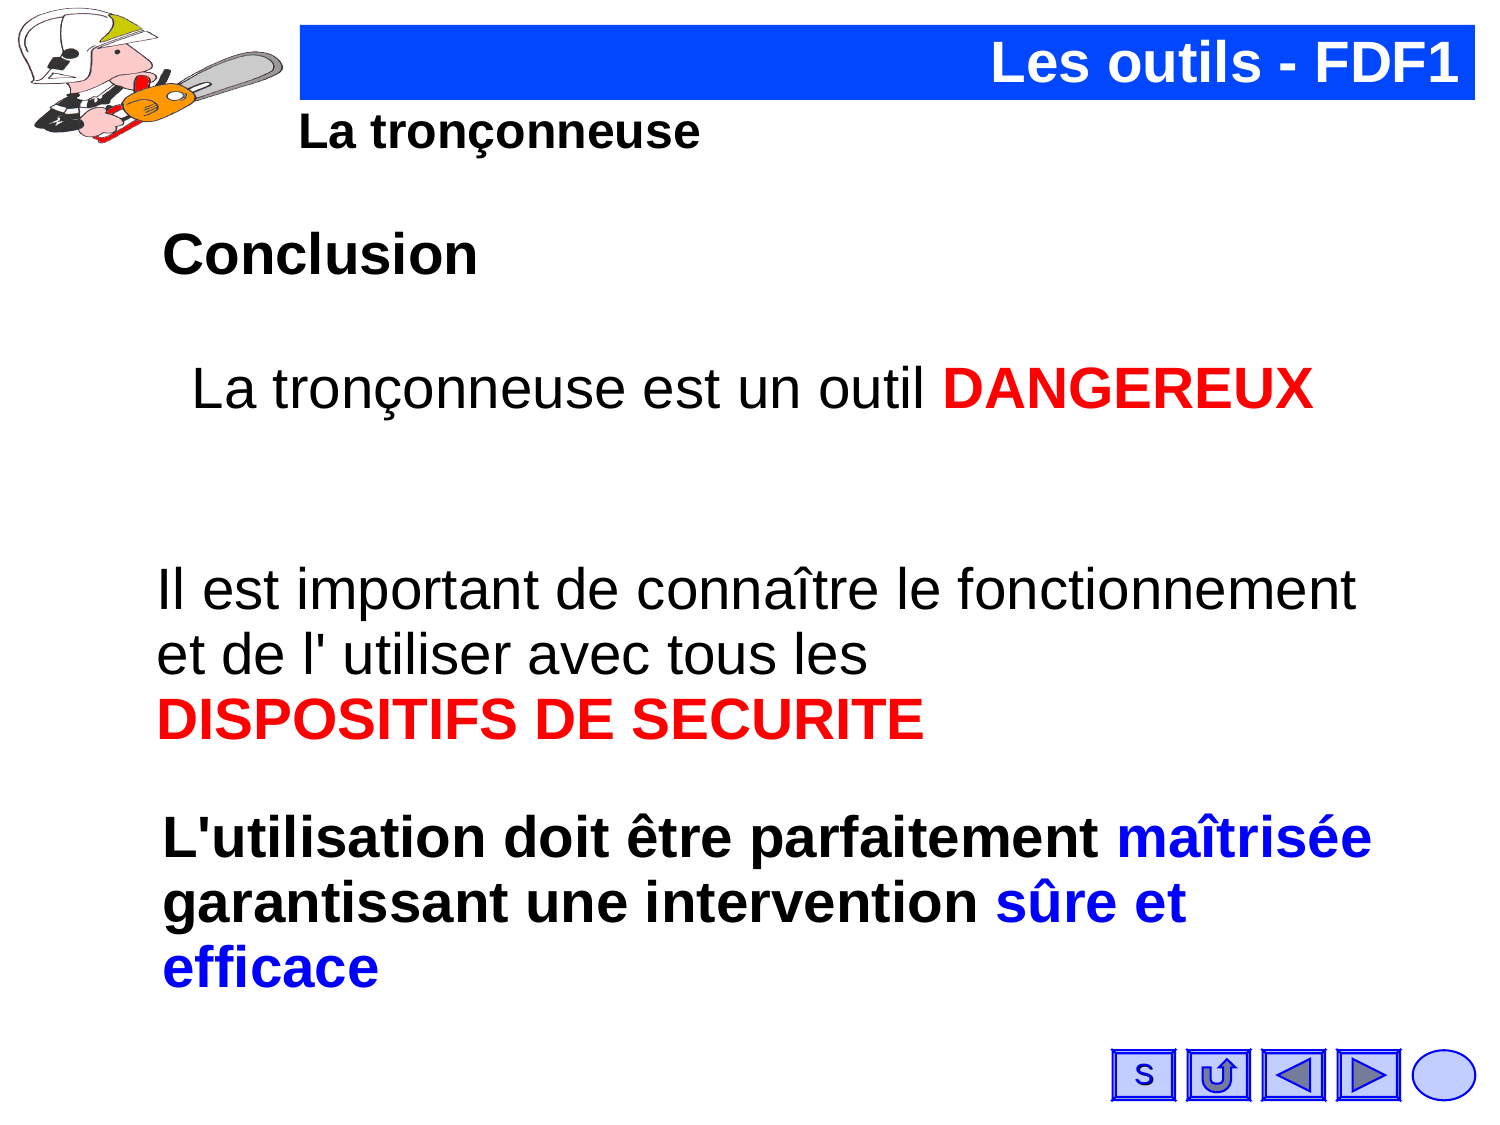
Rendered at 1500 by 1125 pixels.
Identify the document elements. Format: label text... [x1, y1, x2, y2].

text_box Les outils - FDF1 [299, 24, 1475, 100]
text_box La tronçonneuse [283, 95, 717, 167]
text_box L'utilisation doit être parfaitement maîtrisée garantissant une intervention sûre et efficace [147, 797, 1388, 1012]
text_box Conclusion [147, 213, 768, 296]
text_box Il est important de connaître le fonctionnement et de l' utiliser avec tous les DISPOSITIFS DE SECURITE [141, 549, 1471, 761]
picture [0, 0, 296, 148]
text_box [1412, 1050, 1476, 1101]
text_box La tronçonneuse est un outil DANGEREUX [177, 348, 1346, 430]
